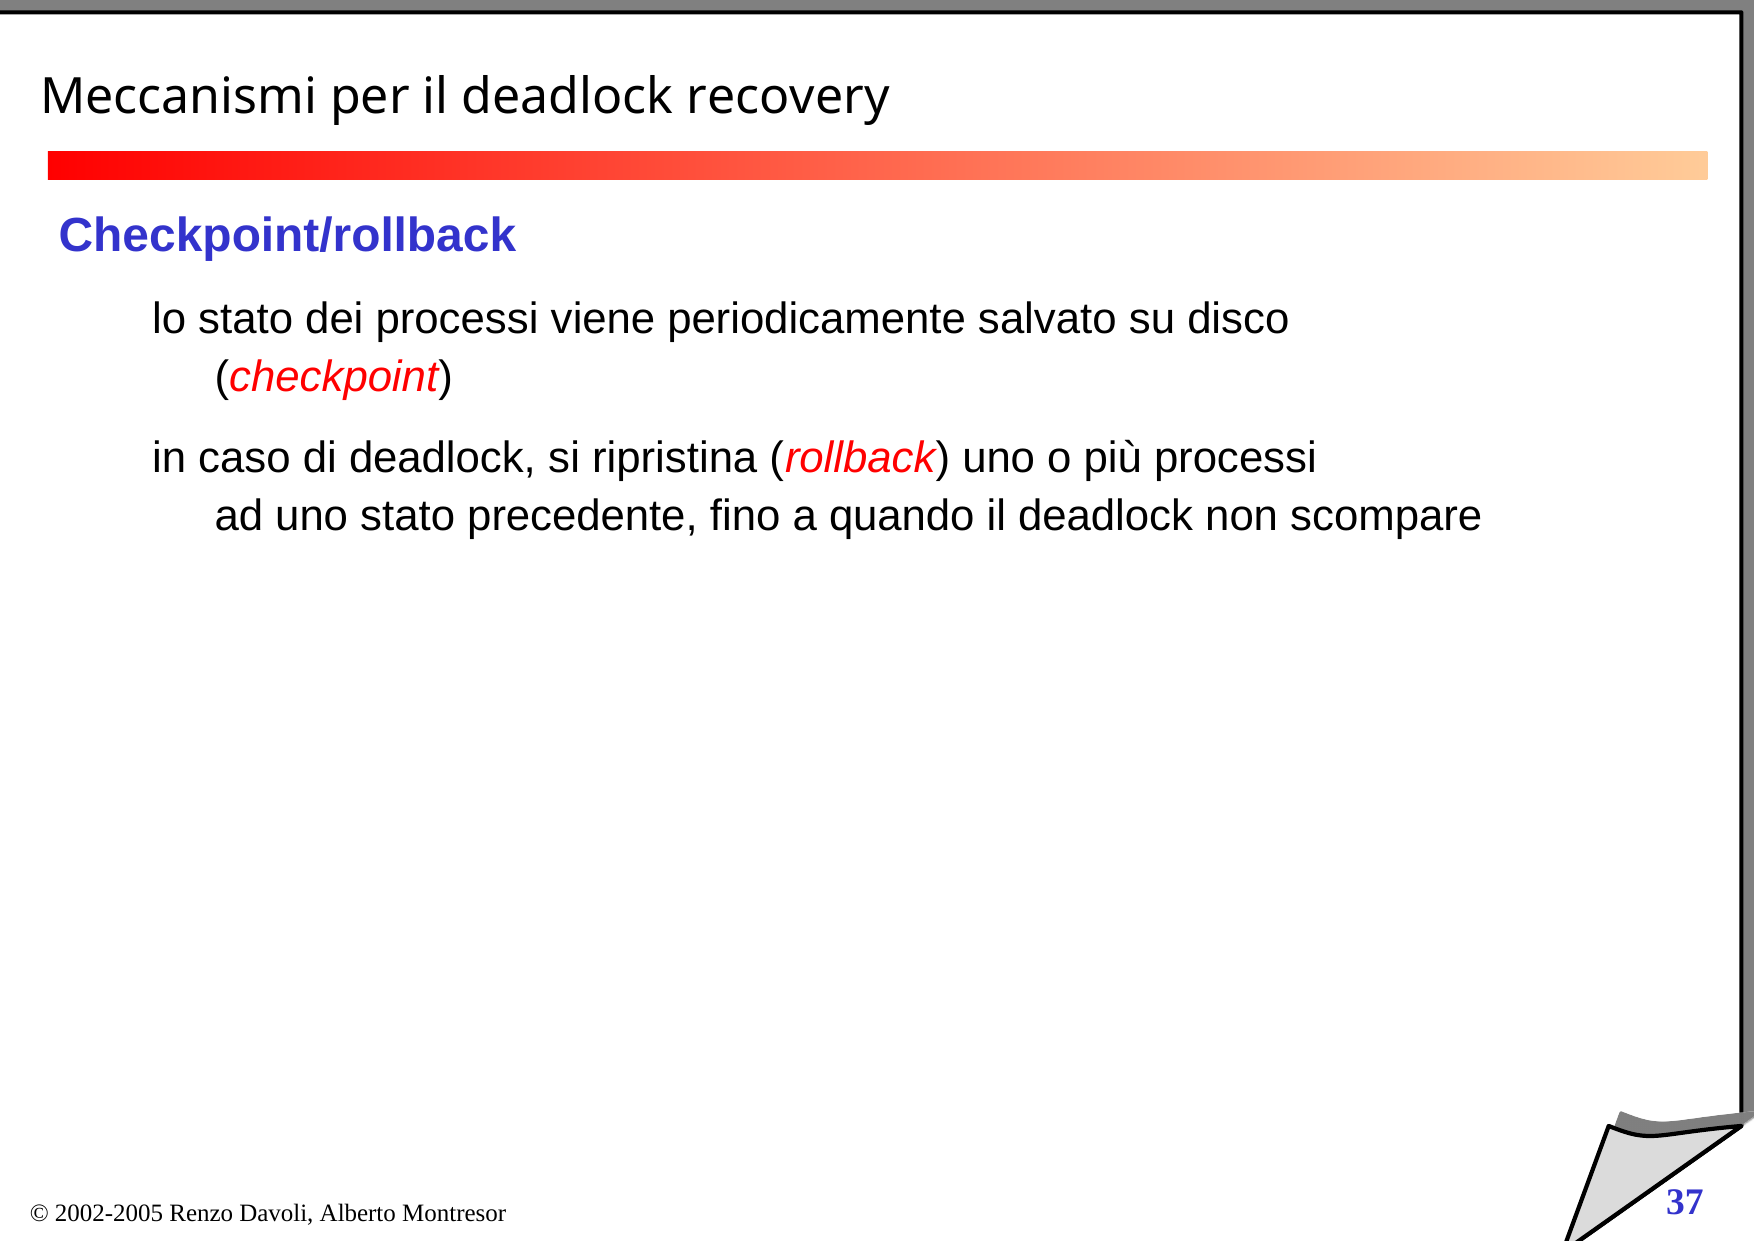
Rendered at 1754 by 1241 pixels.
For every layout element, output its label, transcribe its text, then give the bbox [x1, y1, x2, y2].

title Meccanismi per il deadlock recovery [40, 49, 1714, 144]
list Checkpoint/rollback lo stato dei processi viene periodicamente salvato su disco (checkpoint) in caso di deadlock, si ripristina (rollback) uno o più processi ad uno stato precedente, fino a quando il deadlock non scompare [58, 206, 1696, 815]
text_box q [750, 152, 754, 179]
